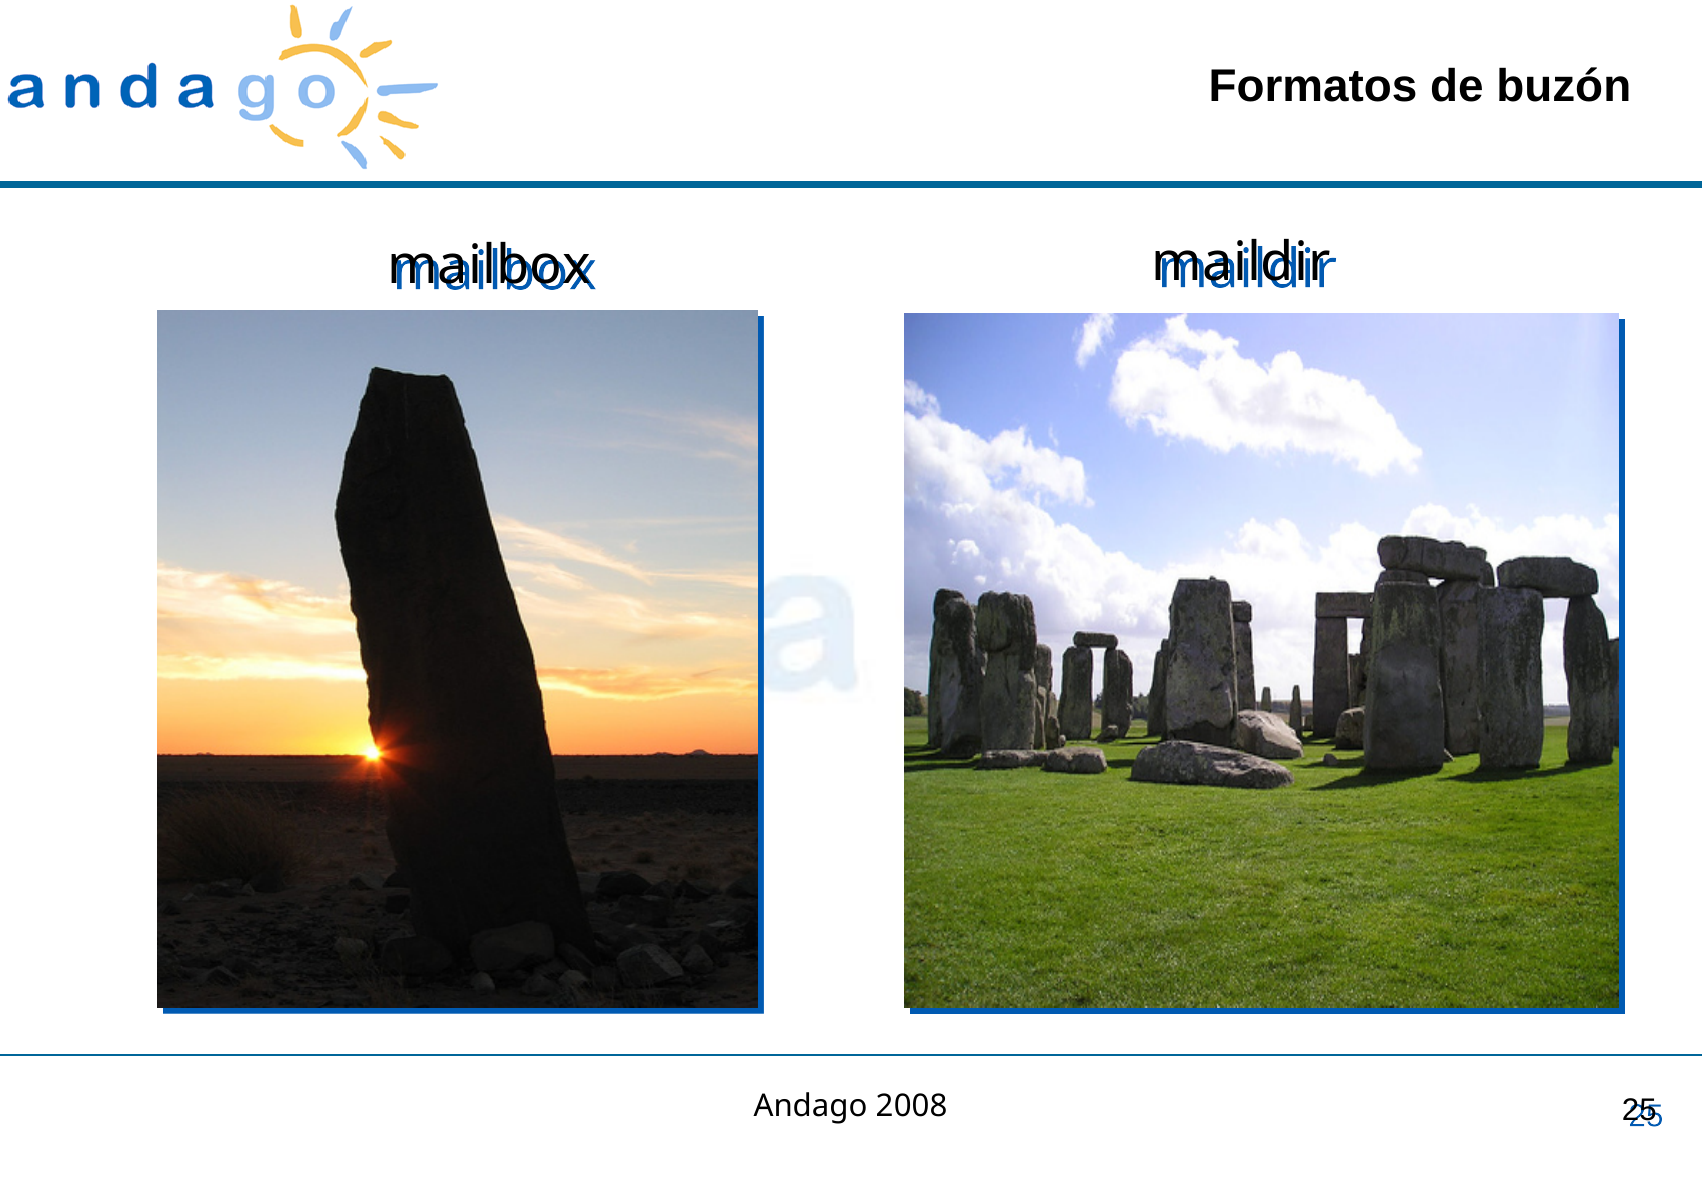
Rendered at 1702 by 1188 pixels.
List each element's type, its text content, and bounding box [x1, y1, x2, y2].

text_box mailbox [370, 224, 618, 308]
text_box maildir [1135, 222, 1356, 306]
title Formatos de buzón [255, 0, 1702, 188]
picture [0, 0, 255, 175]
picture [764, 313, 1619, 1008]
picture [157, 310, 758, 1008]
